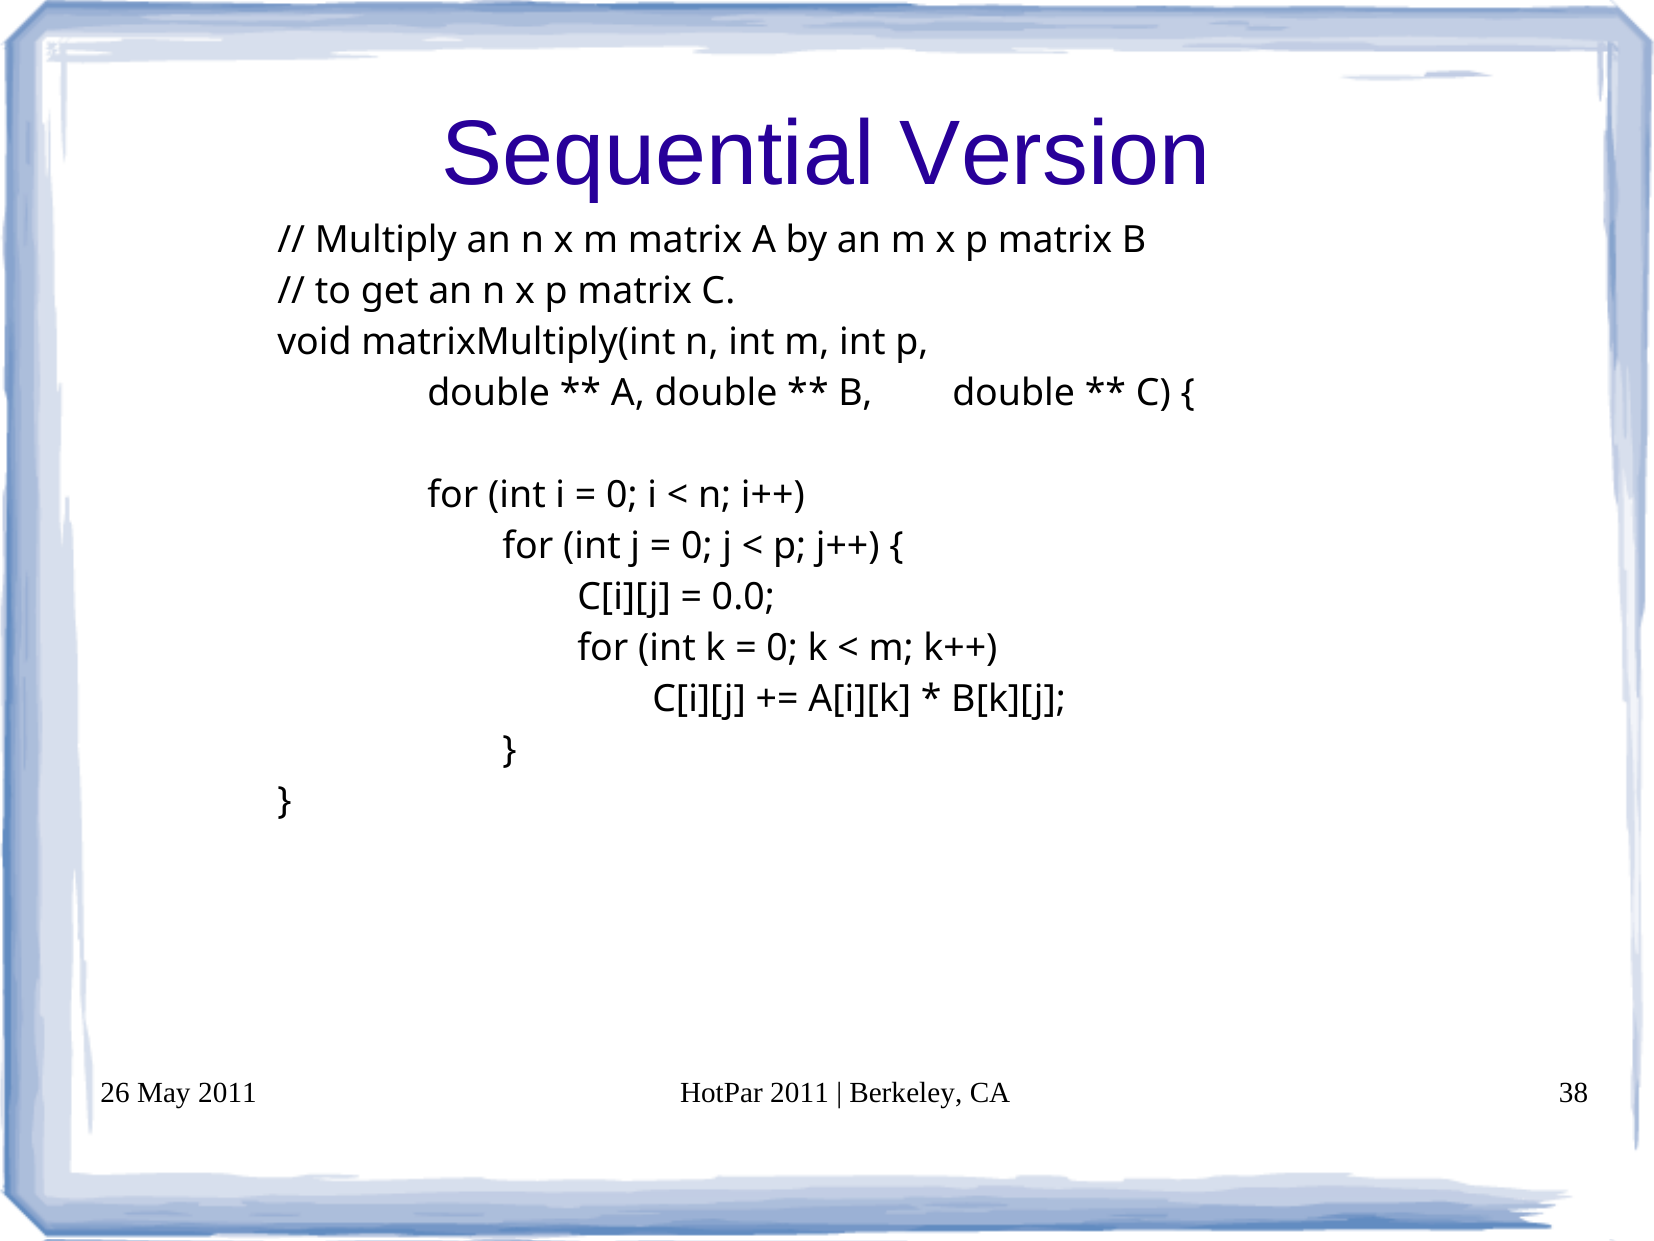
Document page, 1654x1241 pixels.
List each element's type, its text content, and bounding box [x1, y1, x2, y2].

title Sequential Version [82, 49, 1571, 257]
text_box // Multiply an n x m matrix A by an m x p matrix B // to get an n x p matrix C. void matrixMultiply(int n, int m, int p, double ** A, double ** B, double ** C) { for (int i = 0; i < n; i++) for (int j = 0; j < p; j++) { C[i][j] = 0.0; for (int k = 0; k < m; k++) C[i][j] += A[i][k] * B[k][j]; } } [262, 204, 1351, 847]
picture [0, 0, 1654, 1241]
